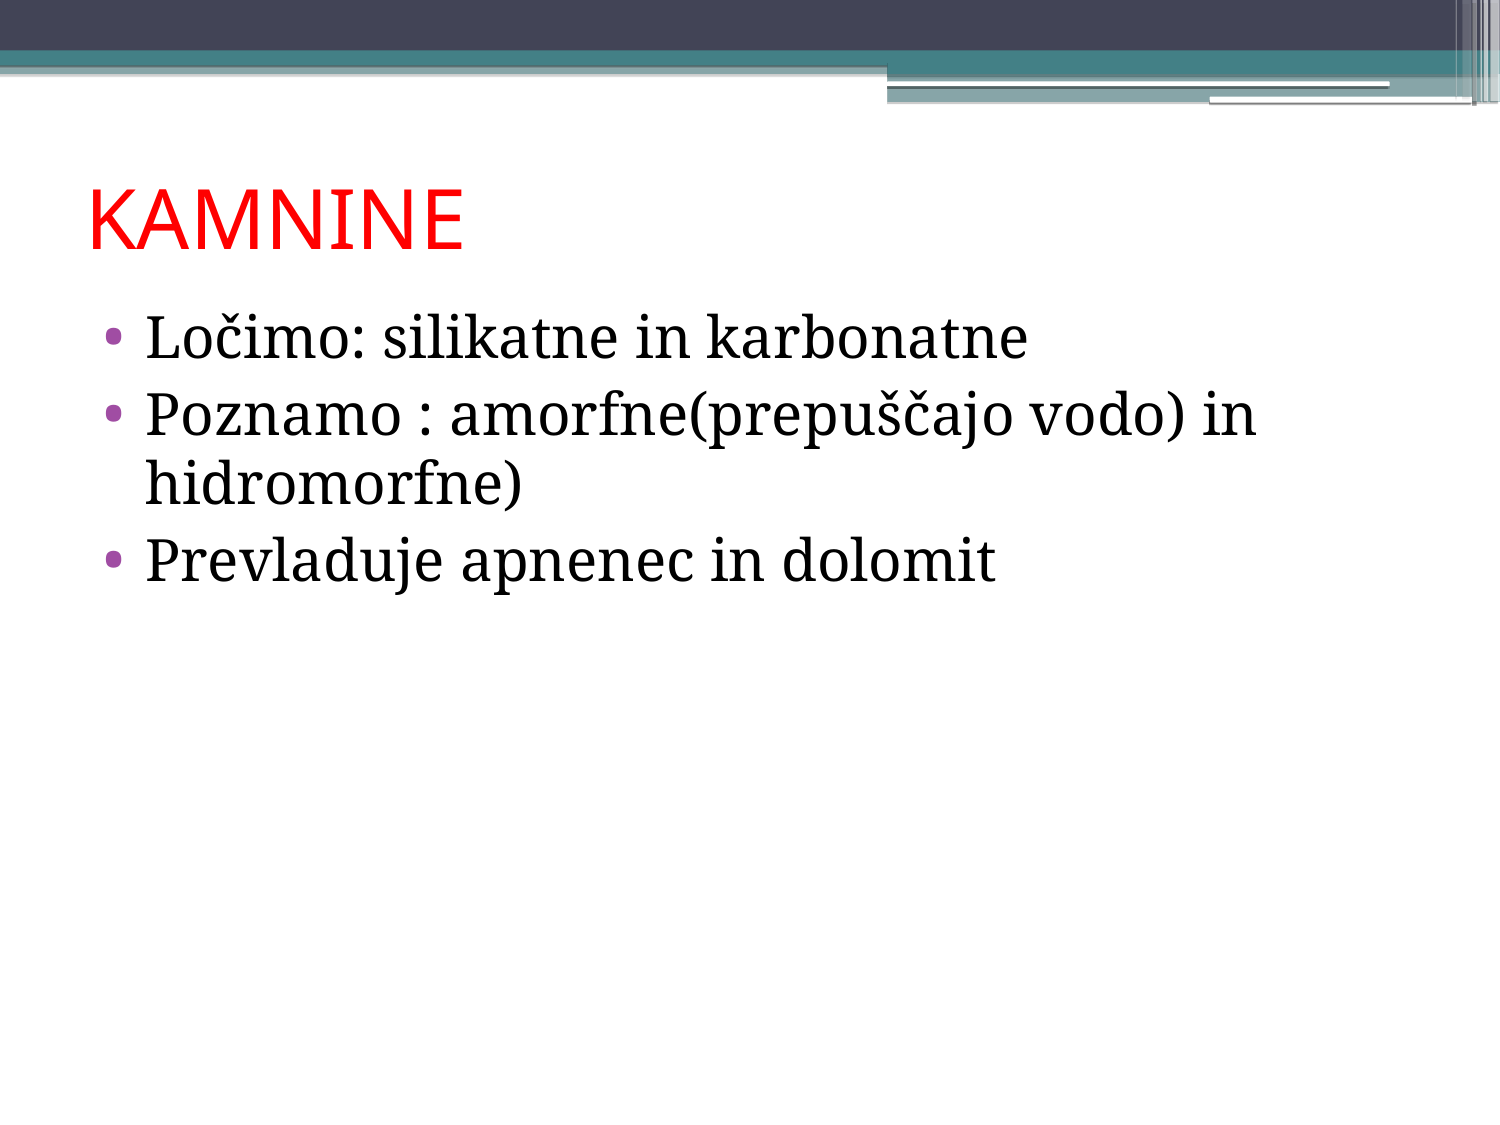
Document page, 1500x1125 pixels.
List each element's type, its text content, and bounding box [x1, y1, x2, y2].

list Ločimo: silikatne in karbonatne Poznamo : amorfne(prepuščajo vodo) in hidromorfne) Prevladuje apnenec in dolomit [70, 292, 1421, 1003]
title KAMNINE [70, 128, 1421, 292]
